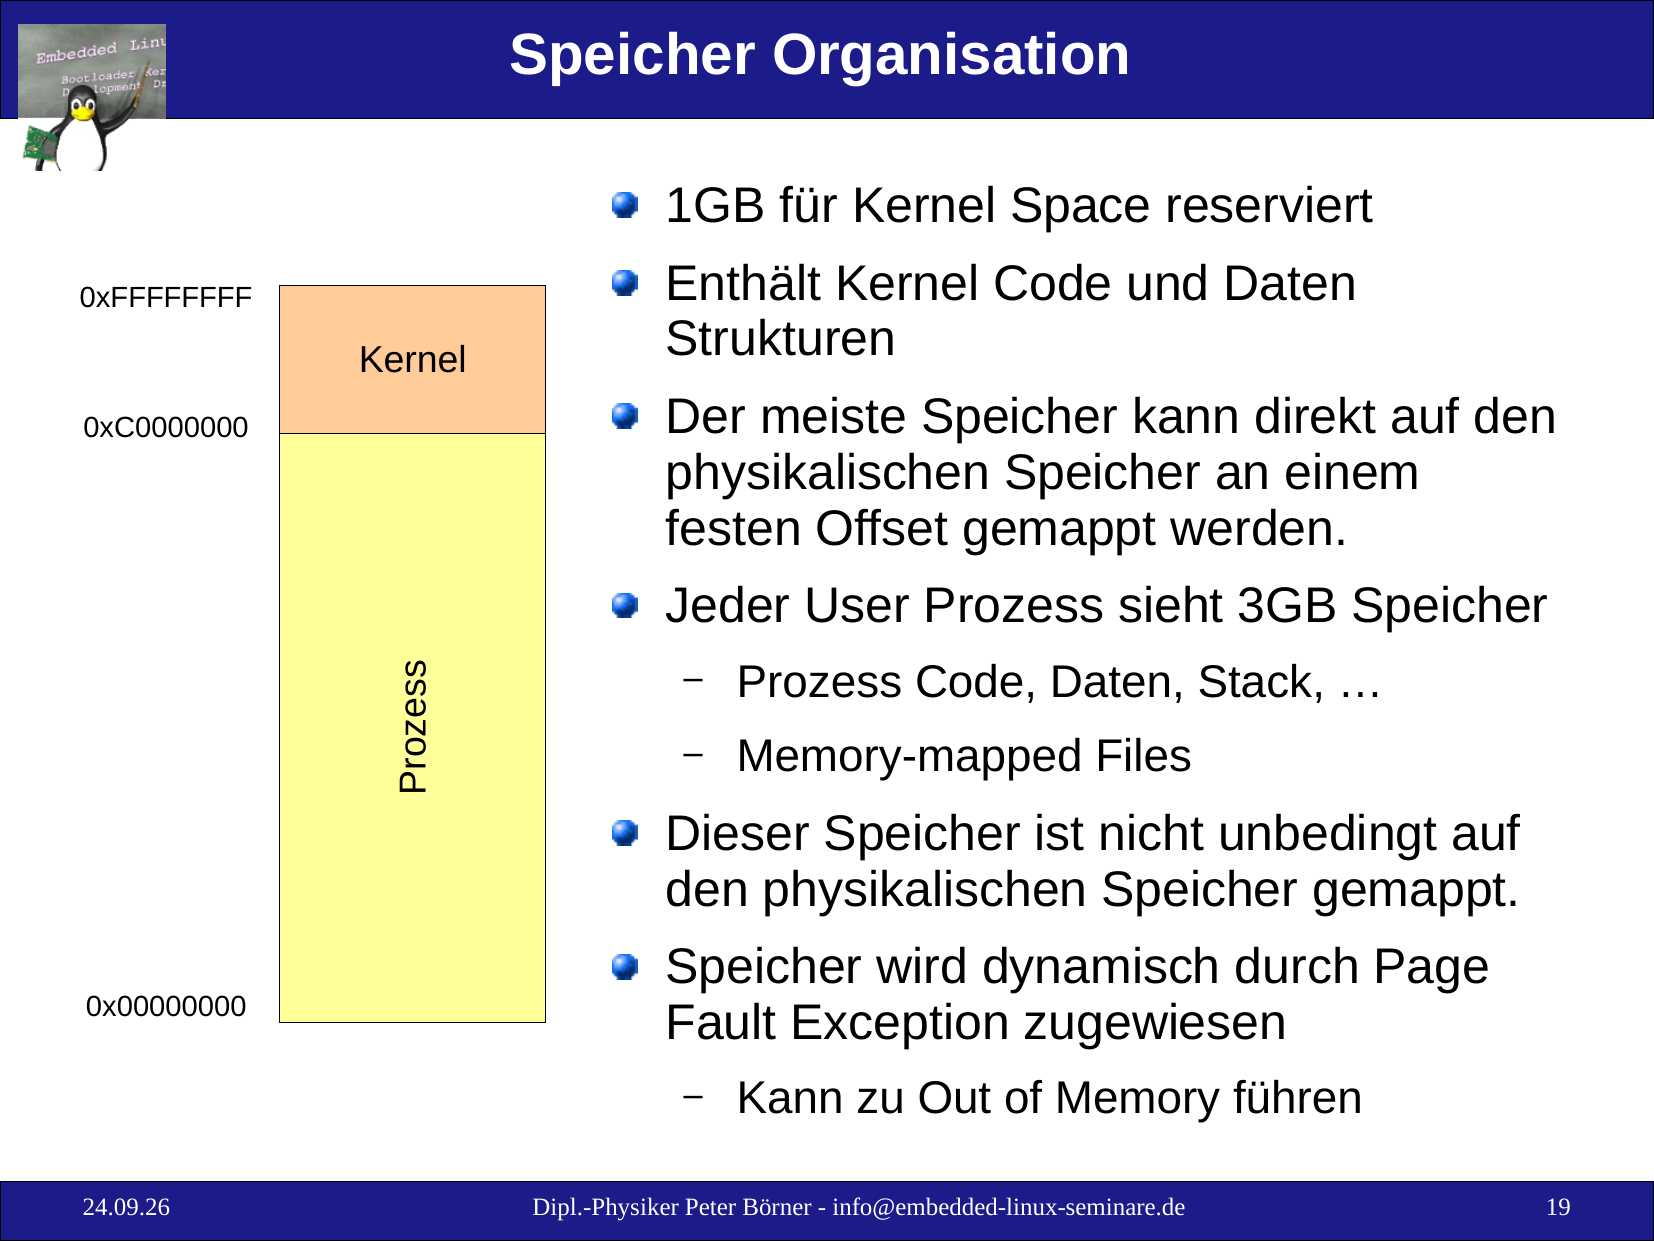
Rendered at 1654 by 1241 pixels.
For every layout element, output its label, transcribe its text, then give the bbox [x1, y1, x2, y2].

text_box Prozess [279, 434, 546, 1023]
text_box Kernel [279, 285, 546, 434]
text_box 0x00000000 [71, 982, 262, 1031]
text_box 0xC0000000 [68, 403, 265, 452]
picture [18, 24, 166, 171]
text_box 0xFFFFFFFF [64, 273, 268, 322]
list 1GB für Kernel Space reserviert Enthält Kernel Code und Daten Strukturen Der meiste Speicher kann direkt auf den physikalischen Speicher an einem festen Offset gemappt werden. Jeder User Prozess sieht 3GB Speicher Prozess Code, Daten, Stack, … Memory-mapped Files Dieser Speicher ist nicht unbedingt auf den physikalischen Speicher gemappt. Speicher wird dynamisch durch Page Fault Exception zugewiesen Kann zu Out of Memory führen [594, 177, 1571, 1144]
title Speicher Organisation [76, 19, 1565, 89]
